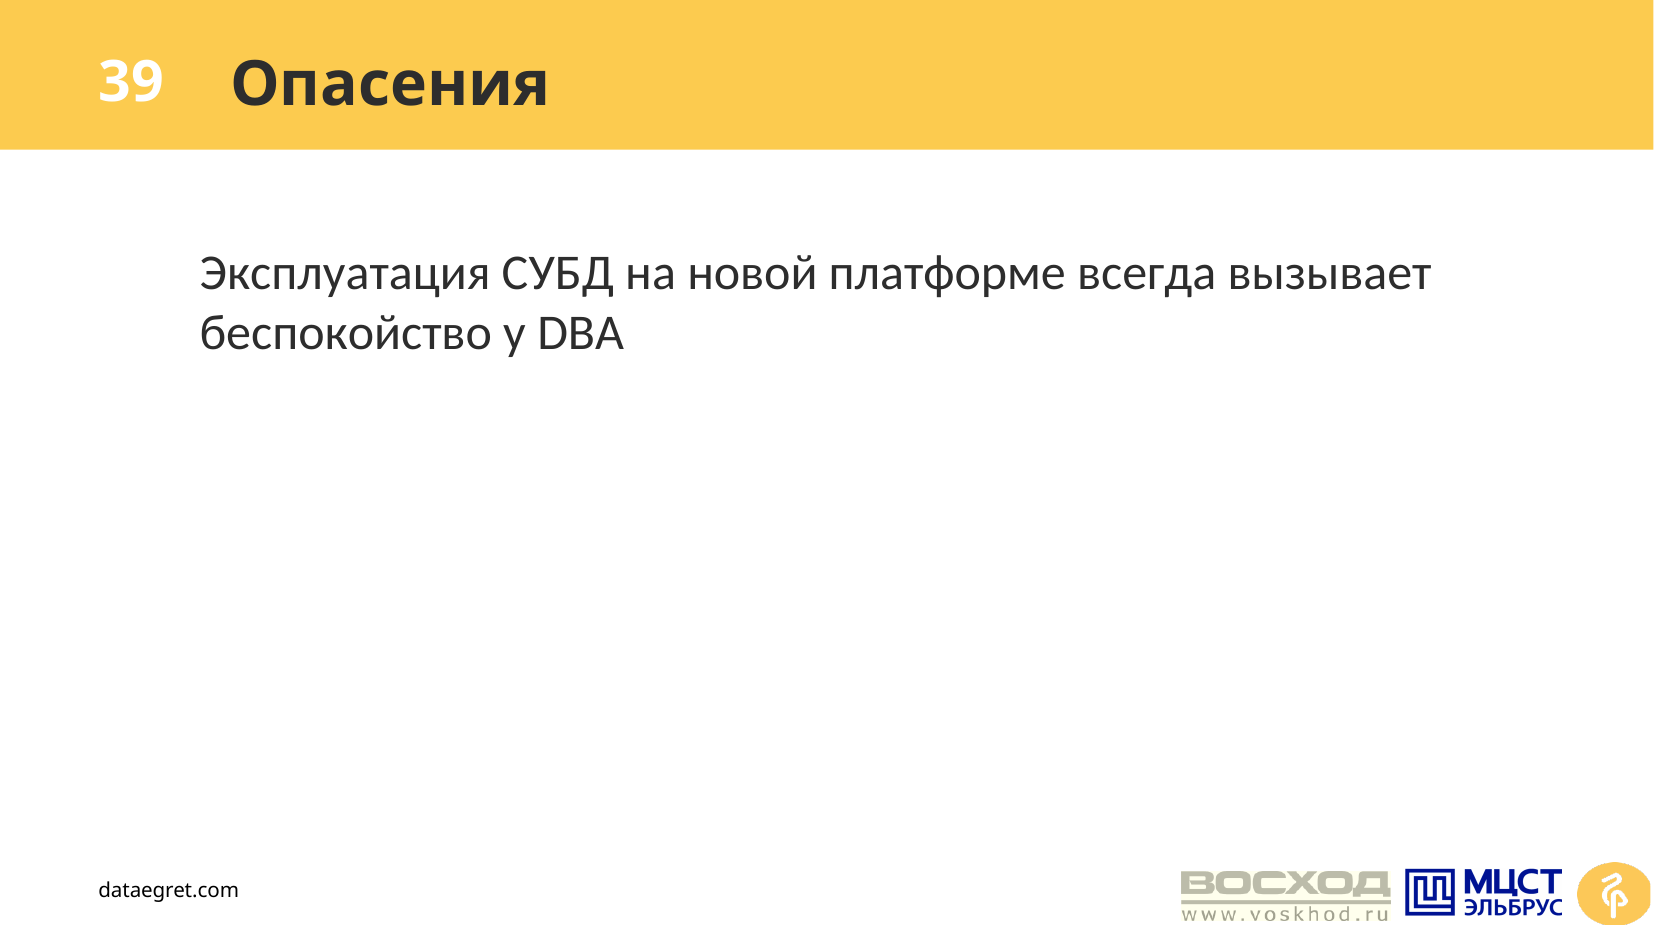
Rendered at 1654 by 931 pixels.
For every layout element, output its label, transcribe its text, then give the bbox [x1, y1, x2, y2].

picture [1577, 862, 1651, 925]
list 39 [83, 44, 216, 122]
picture [1402, 868, 1562, 916]
text_box Эксплуатация СУБД на новой платформе всегда вызывает беспокойство у DBA [184, 231, 1448, 368]
title Опасения [216, 49, 1569, 122]
picture [1181, 871, 1391, 921]
list dataegret.com [83, 872, 889, 910]
